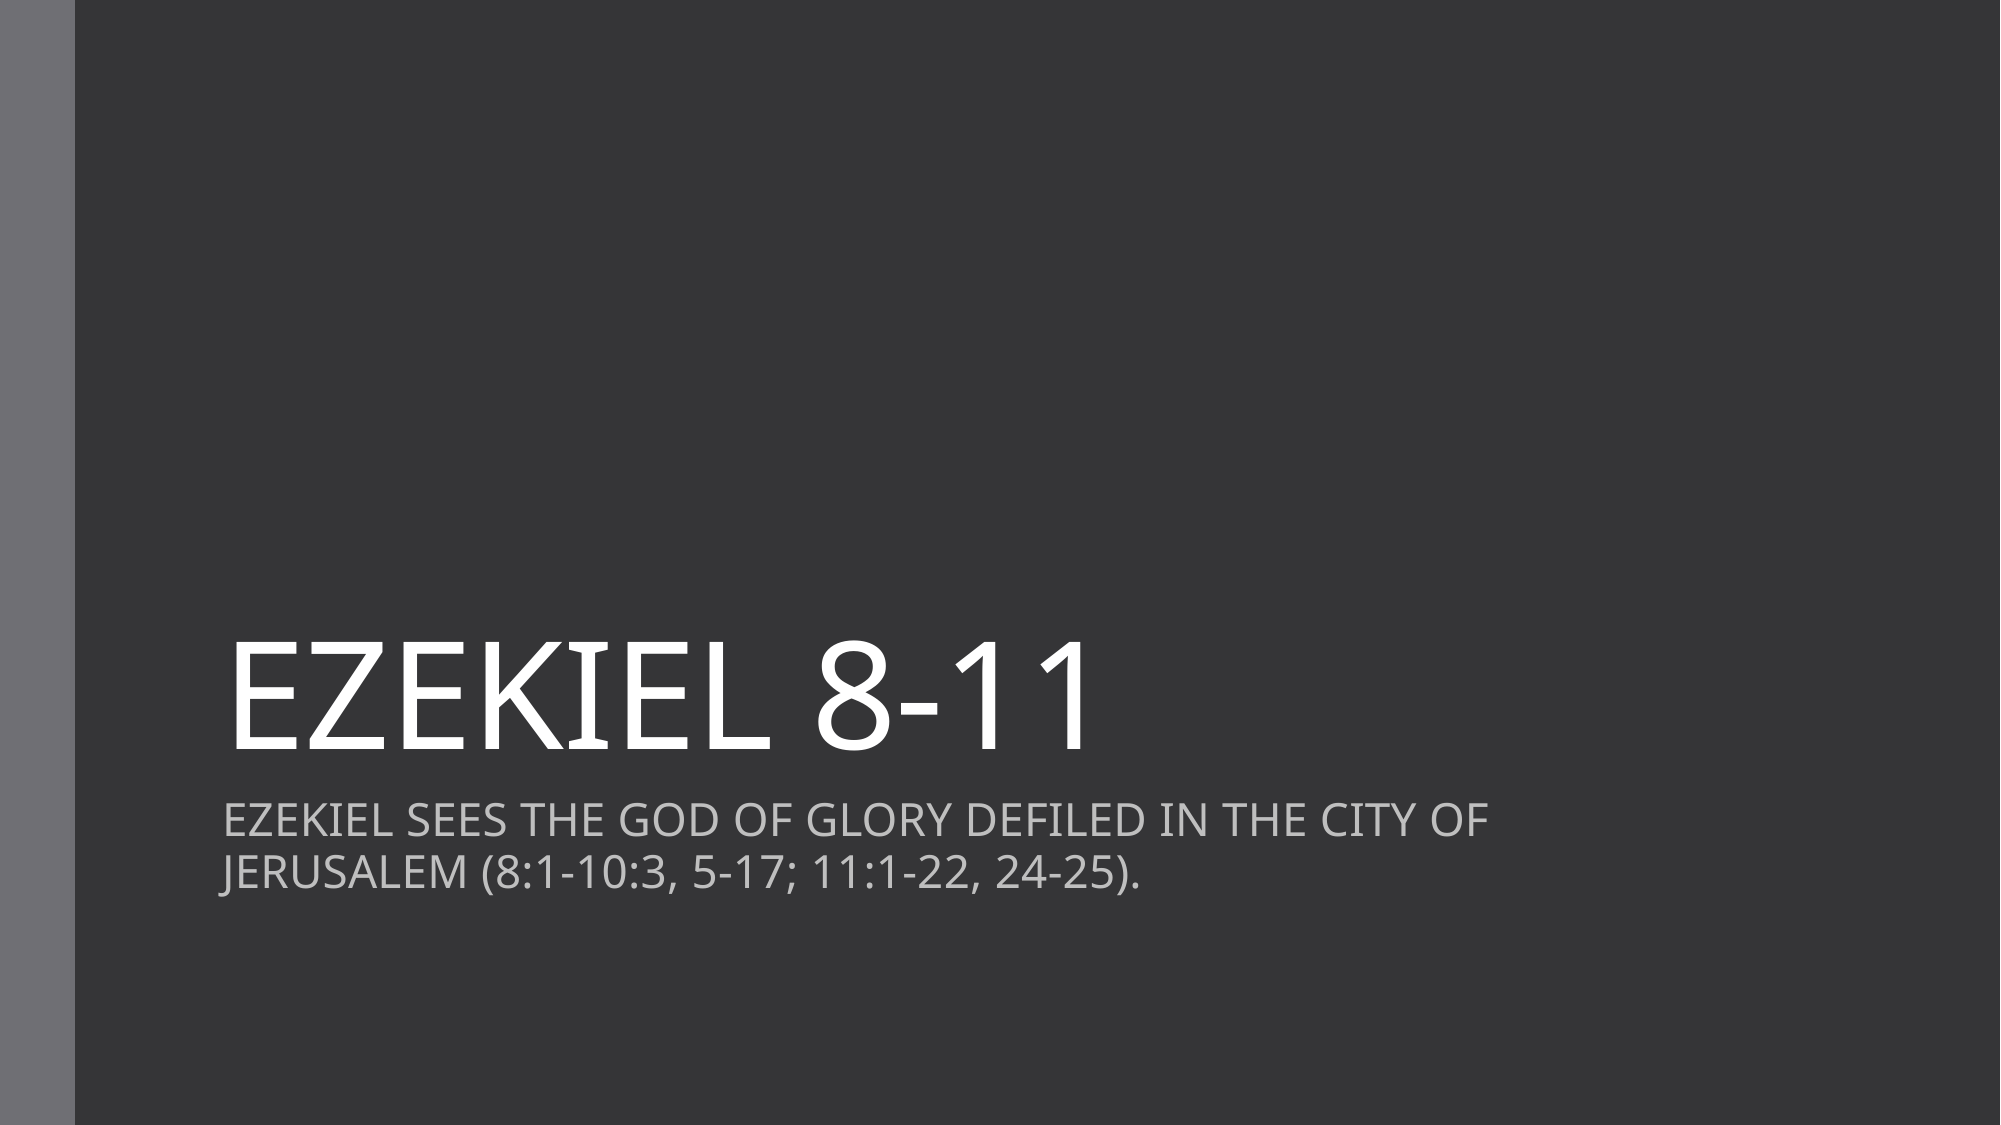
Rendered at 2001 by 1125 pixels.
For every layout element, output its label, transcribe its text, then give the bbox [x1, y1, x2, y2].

title EZEKIEL 8-11 [206, 124, 1752, 787]
subtitle EZEKIEL SEES THE GOD OF GLORY DEFILED IN THE CITY OF JERUSALEM (8:1-10:3, 5-17; 11:1-22, 24-25). [206, 787, 1752, 1066]
